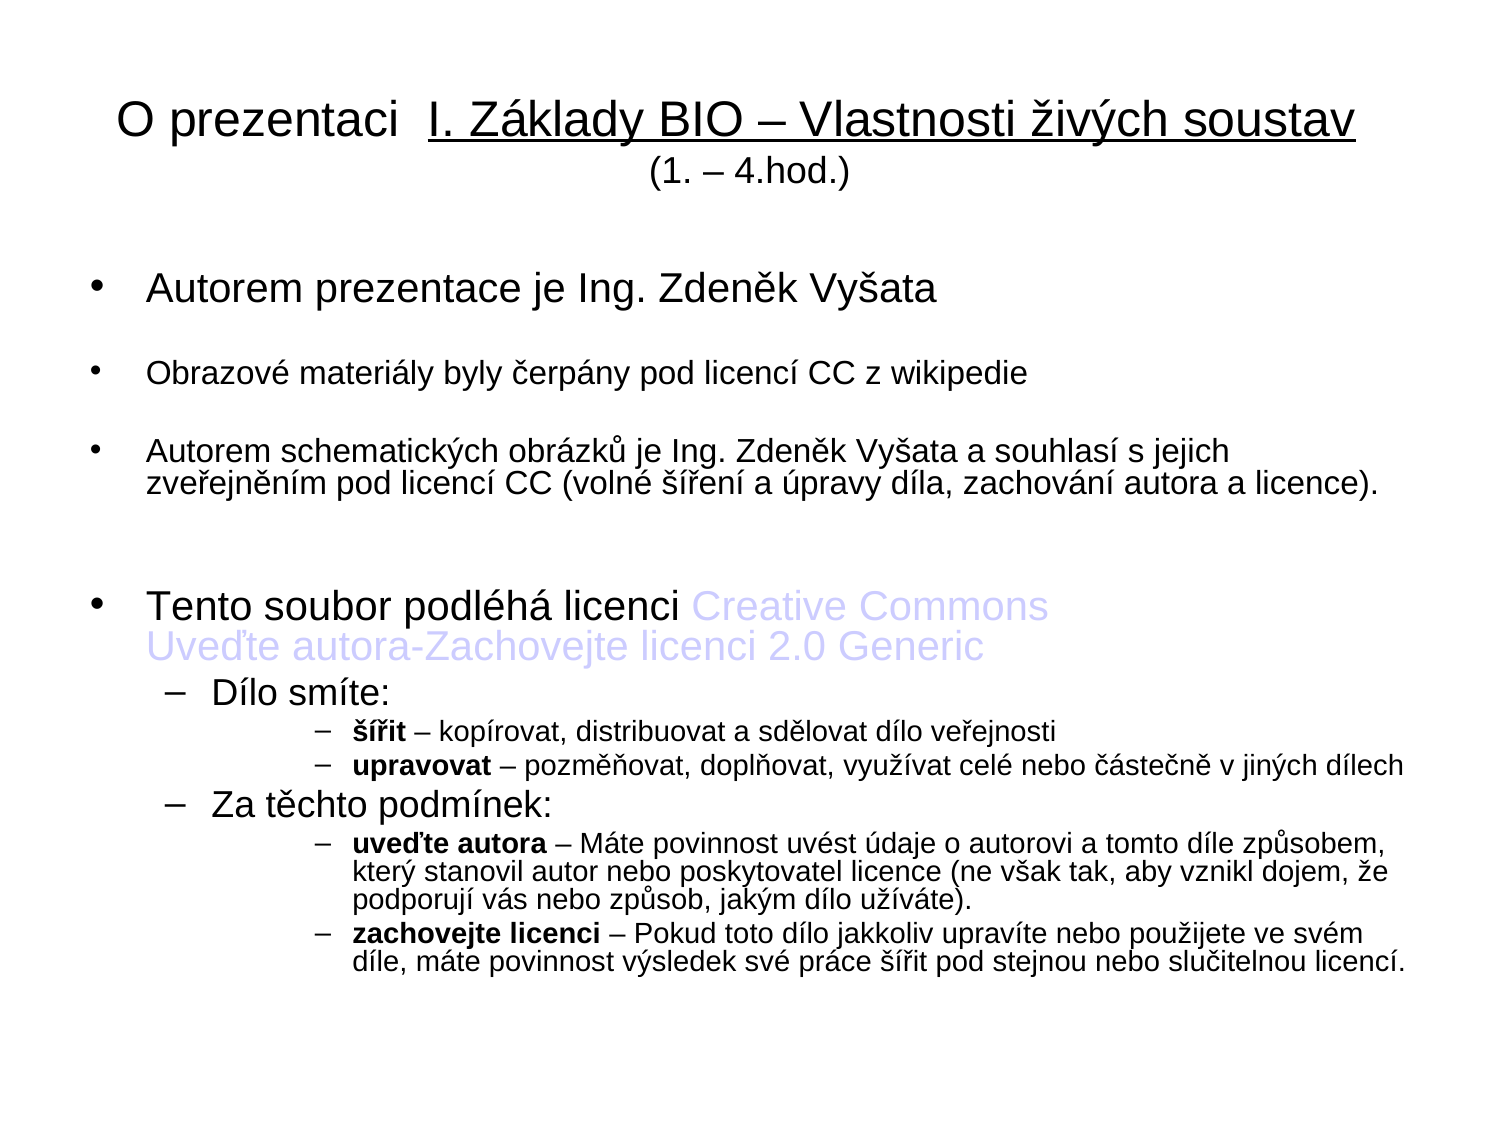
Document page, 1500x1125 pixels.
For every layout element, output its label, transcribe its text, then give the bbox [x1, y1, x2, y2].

title O prezentaci I. Základy BIO – Vlastnosti živých soustav (1. – 4.hod.) [75, 45, 1426, 233]
list Autorem prezentace je Ing. Zdeněk Vyšata Obrazové materiály byly čerpány pod licencí CC z wikipedie Autorem schematických obrázků je Ing. Zdeněk Vyšata a souhlasí s jejich zveřejněním pod licencí CC (volné šíření a úpravy díla, zachování autora a licence). Tento soubor podléhá licenci Creative Commons Uveďte autora-Zachovejte licenci 2.0 Generic Dílo smíte: šířit – kopírovat, distribuovat a sdělovat dílo veřejnosti upravovat – pozměňovat, doplňovat, využívat celé nebo částečně v jiných dílech Za těchto podmínek: uveďte autora – Máte povinnost uvést údaje o autorovi a tomto díle způsobem, který stanovil autor nebo poskytovatel licence (ne však tak, aby vznikl dojem, že podporují vás nebo způsob, jakým dílo užíváte). zachovejte licenci – Pokud toto dílo jakkoliv upravíte nebo použijete ve svém díle, máte povinnost výsledek své práce šířit pod stejnou nebo slučitelnou licencí. [75, 262, 1426, 1022]
